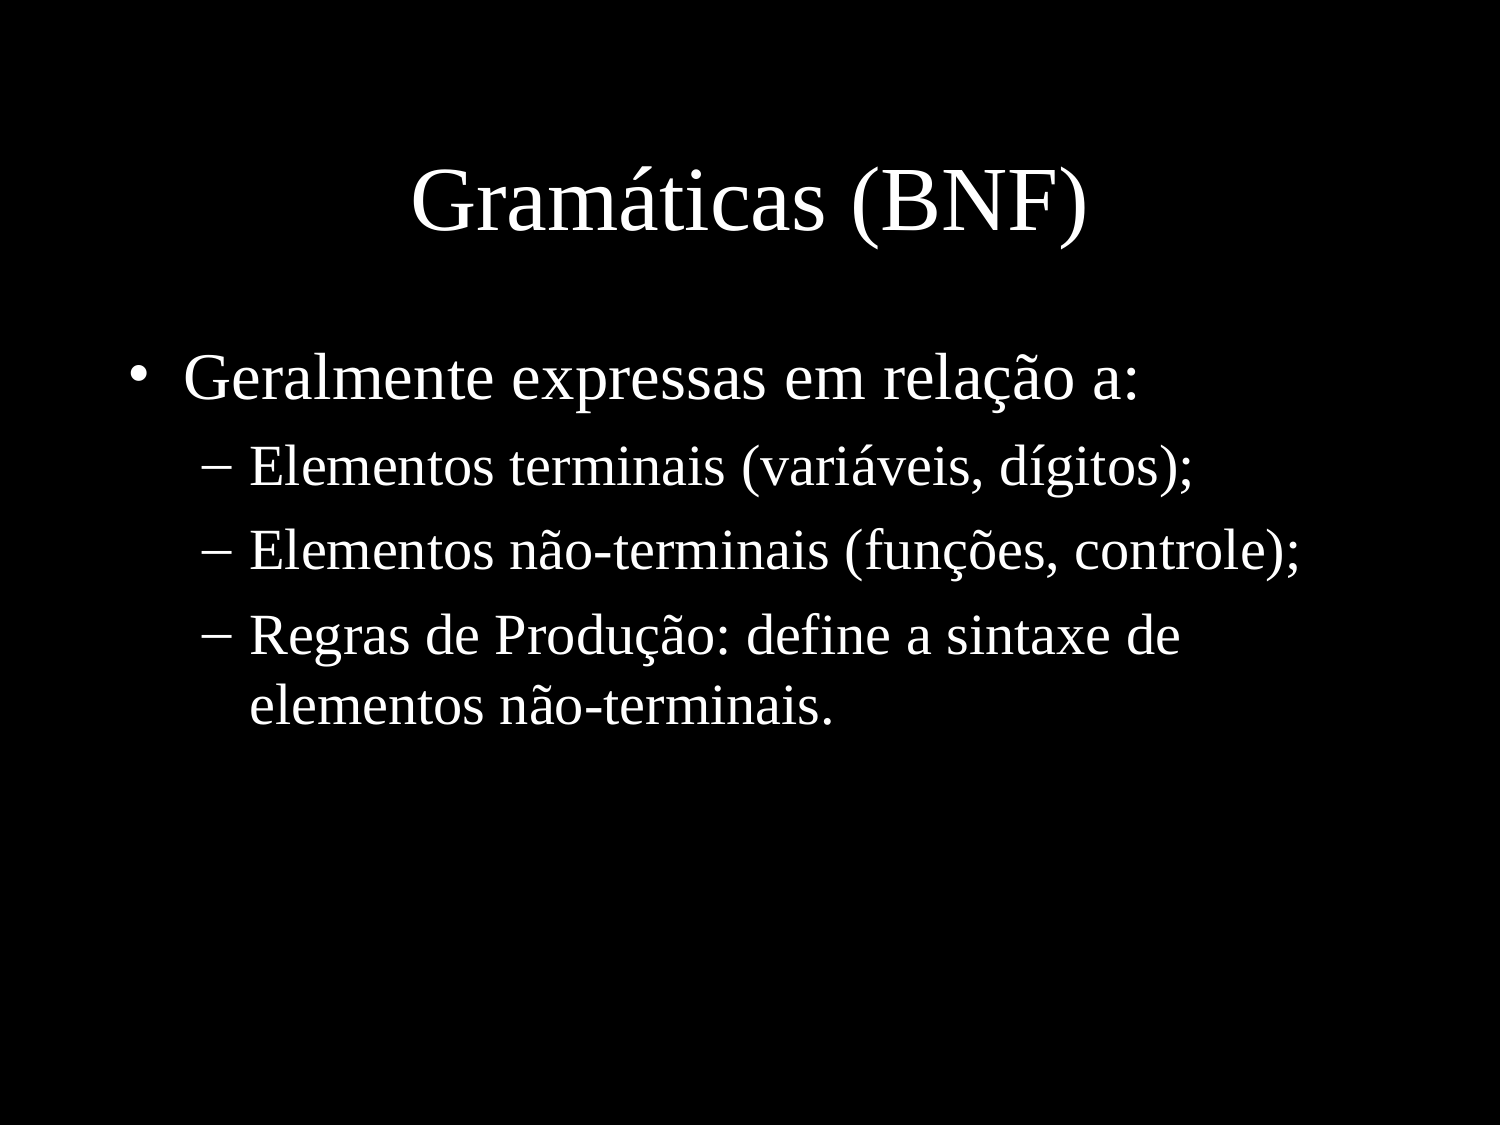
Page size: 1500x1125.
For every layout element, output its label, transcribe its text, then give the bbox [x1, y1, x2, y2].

title Gramáticas (BNF) [112, 92, 1388, 296]
list Geralmente expressas em relação a: Elementos terminais (variáveis, dígitos); Elementos não-terminais (funções, controle); Regras de Produção: define a sintaxe de elementos não-terminais. [112, 324, 1388, 1001]
